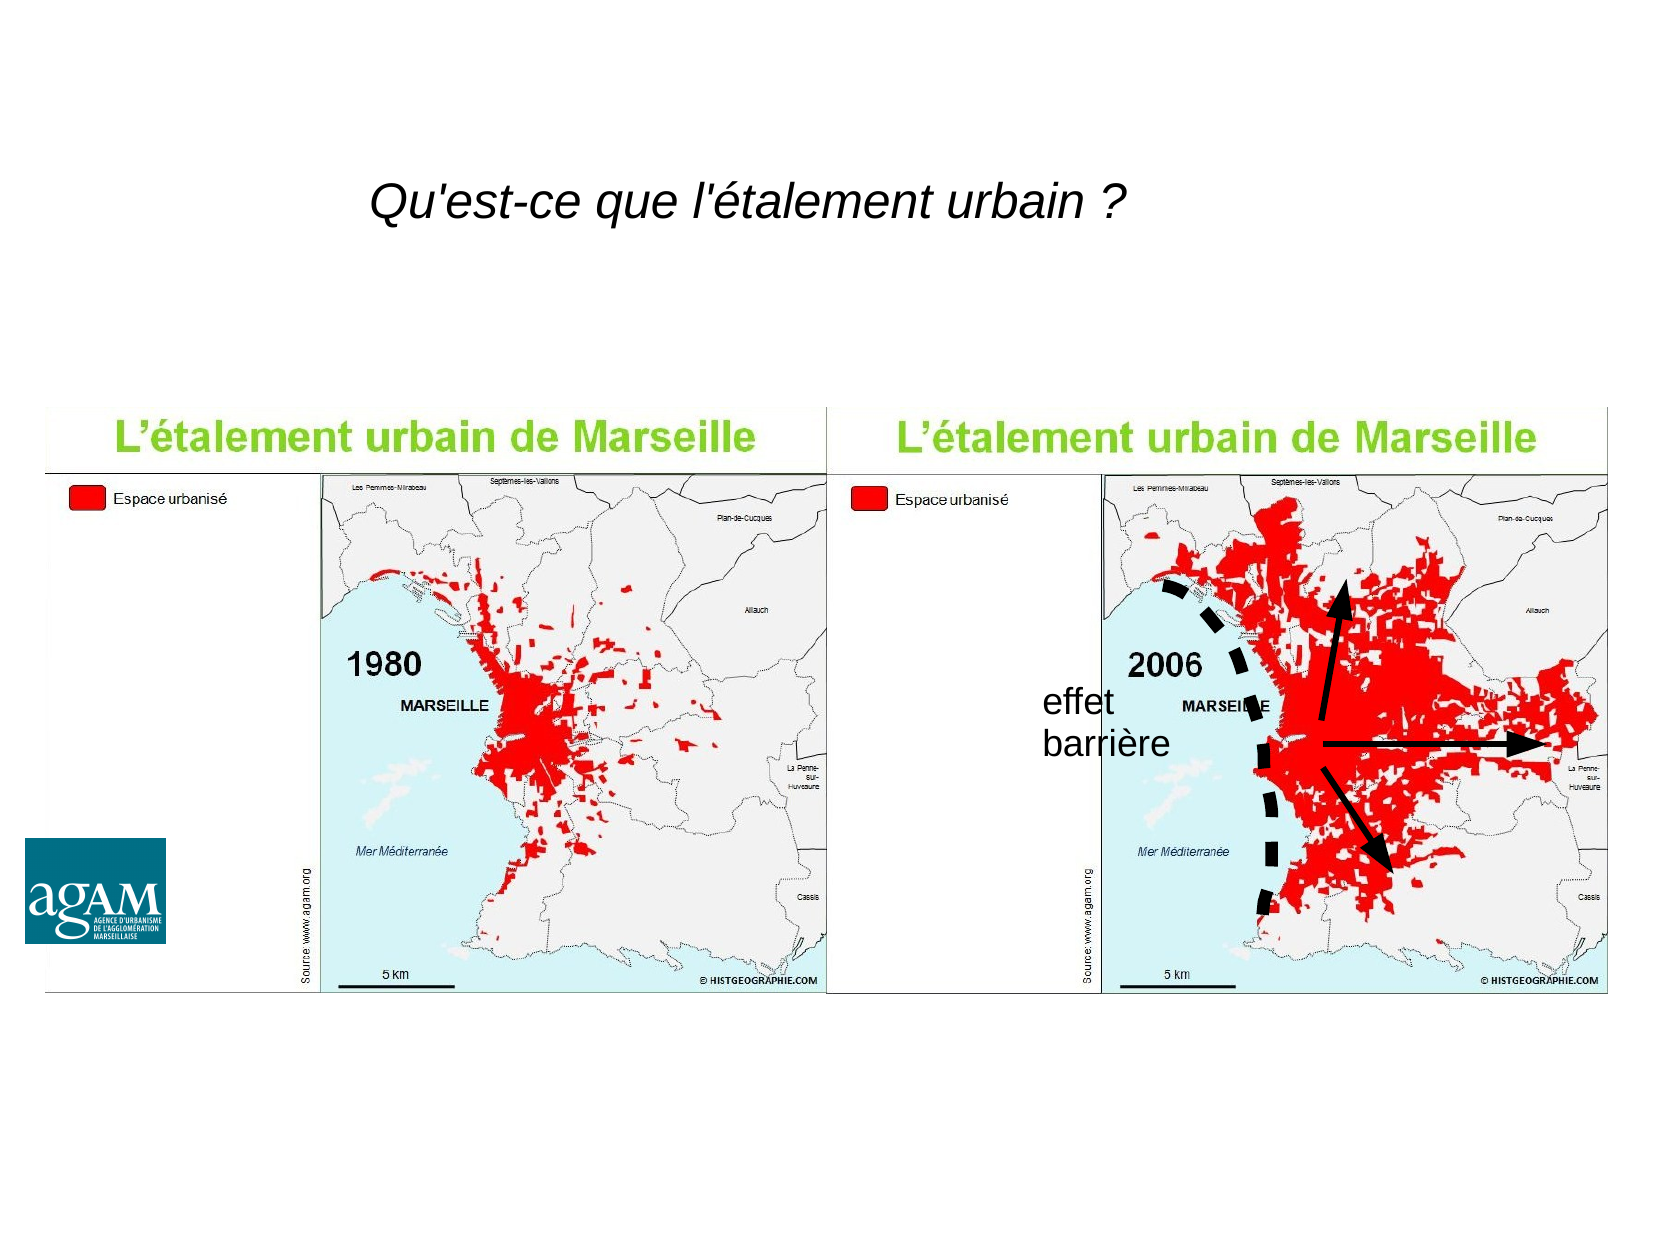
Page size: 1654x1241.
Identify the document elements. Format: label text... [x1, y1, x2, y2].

text_box effet barrière [1027, 673, 1241, 773]
text_box Qu'est-ce que l'étalement urbain ? [354, 160, 1143, 237]
picture [25, 407, 1608, 994]
